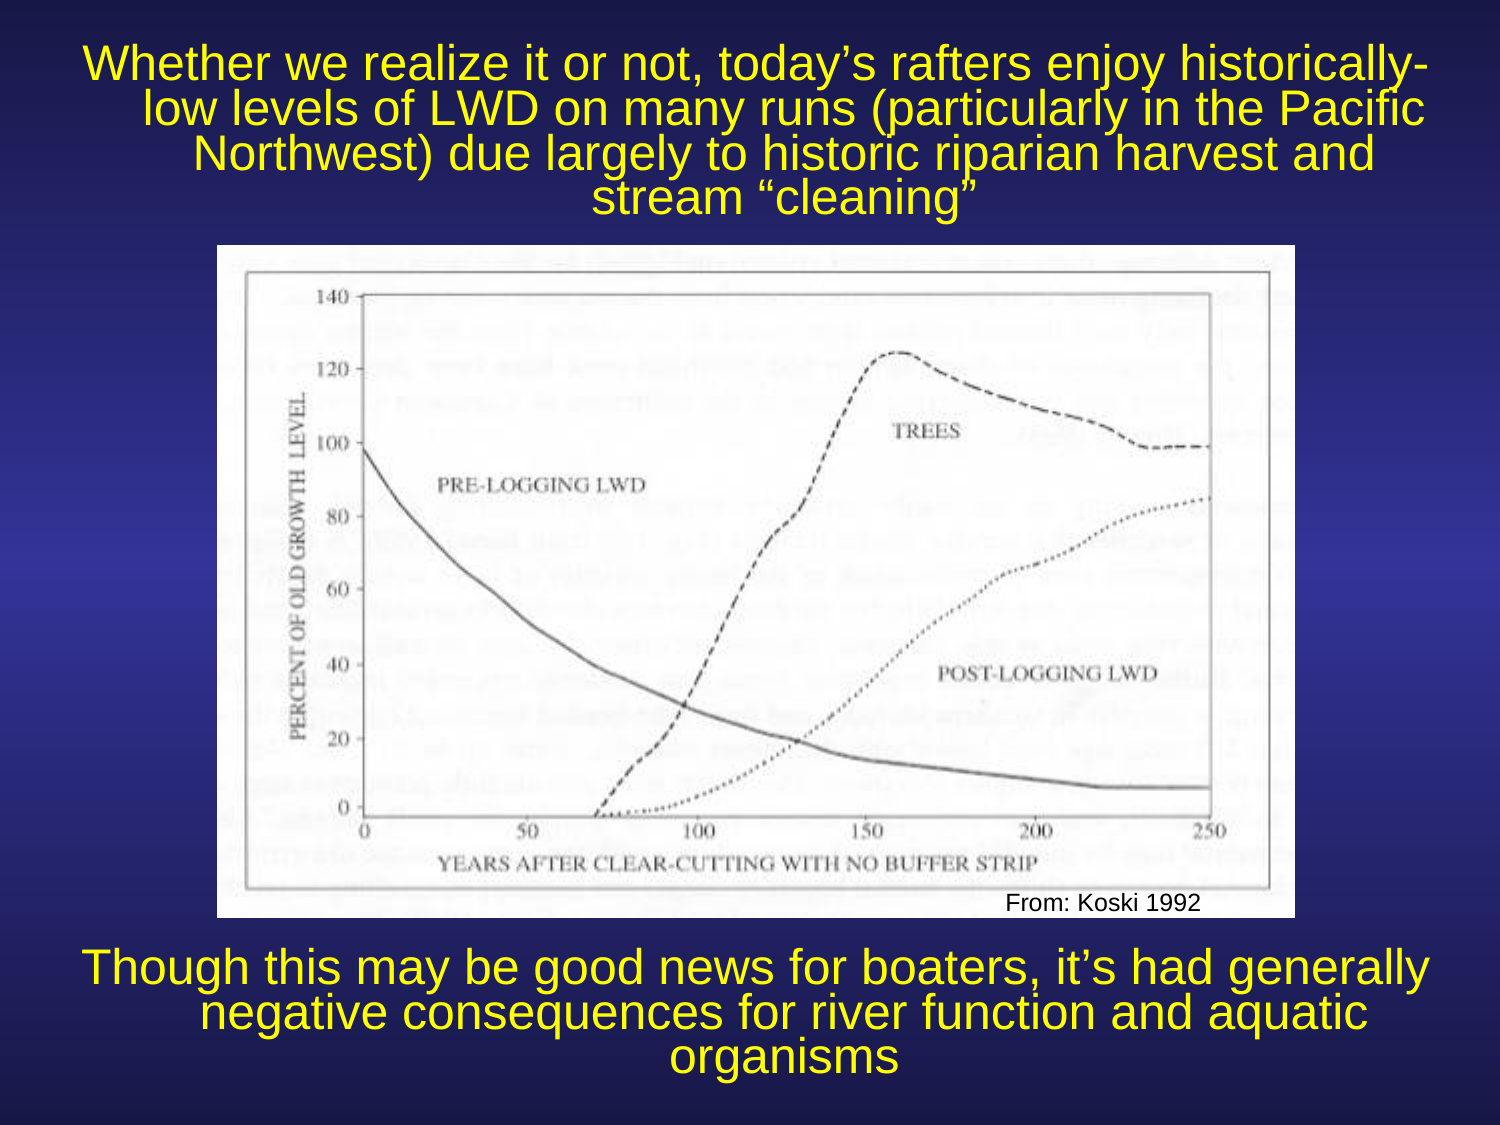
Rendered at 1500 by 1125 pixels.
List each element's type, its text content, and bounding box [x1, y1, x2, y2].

text_box Whether we realize it or not, today’s rafters enjoy historically-low levels of LWD on many runs (particularly in the Pacific Northwest) due largely to historic riparian harvest and stream “cleaning” [43, 37, 1469, 232]
picture [217, 245, 1295, 918]
text_box From: Koski 1992 [990, 885, 1330, 924]
text_box Though this may be good news for boaters, it’s had generally negative consequences for river function and aquatic organisms [37, 941, 1476, 1091]
